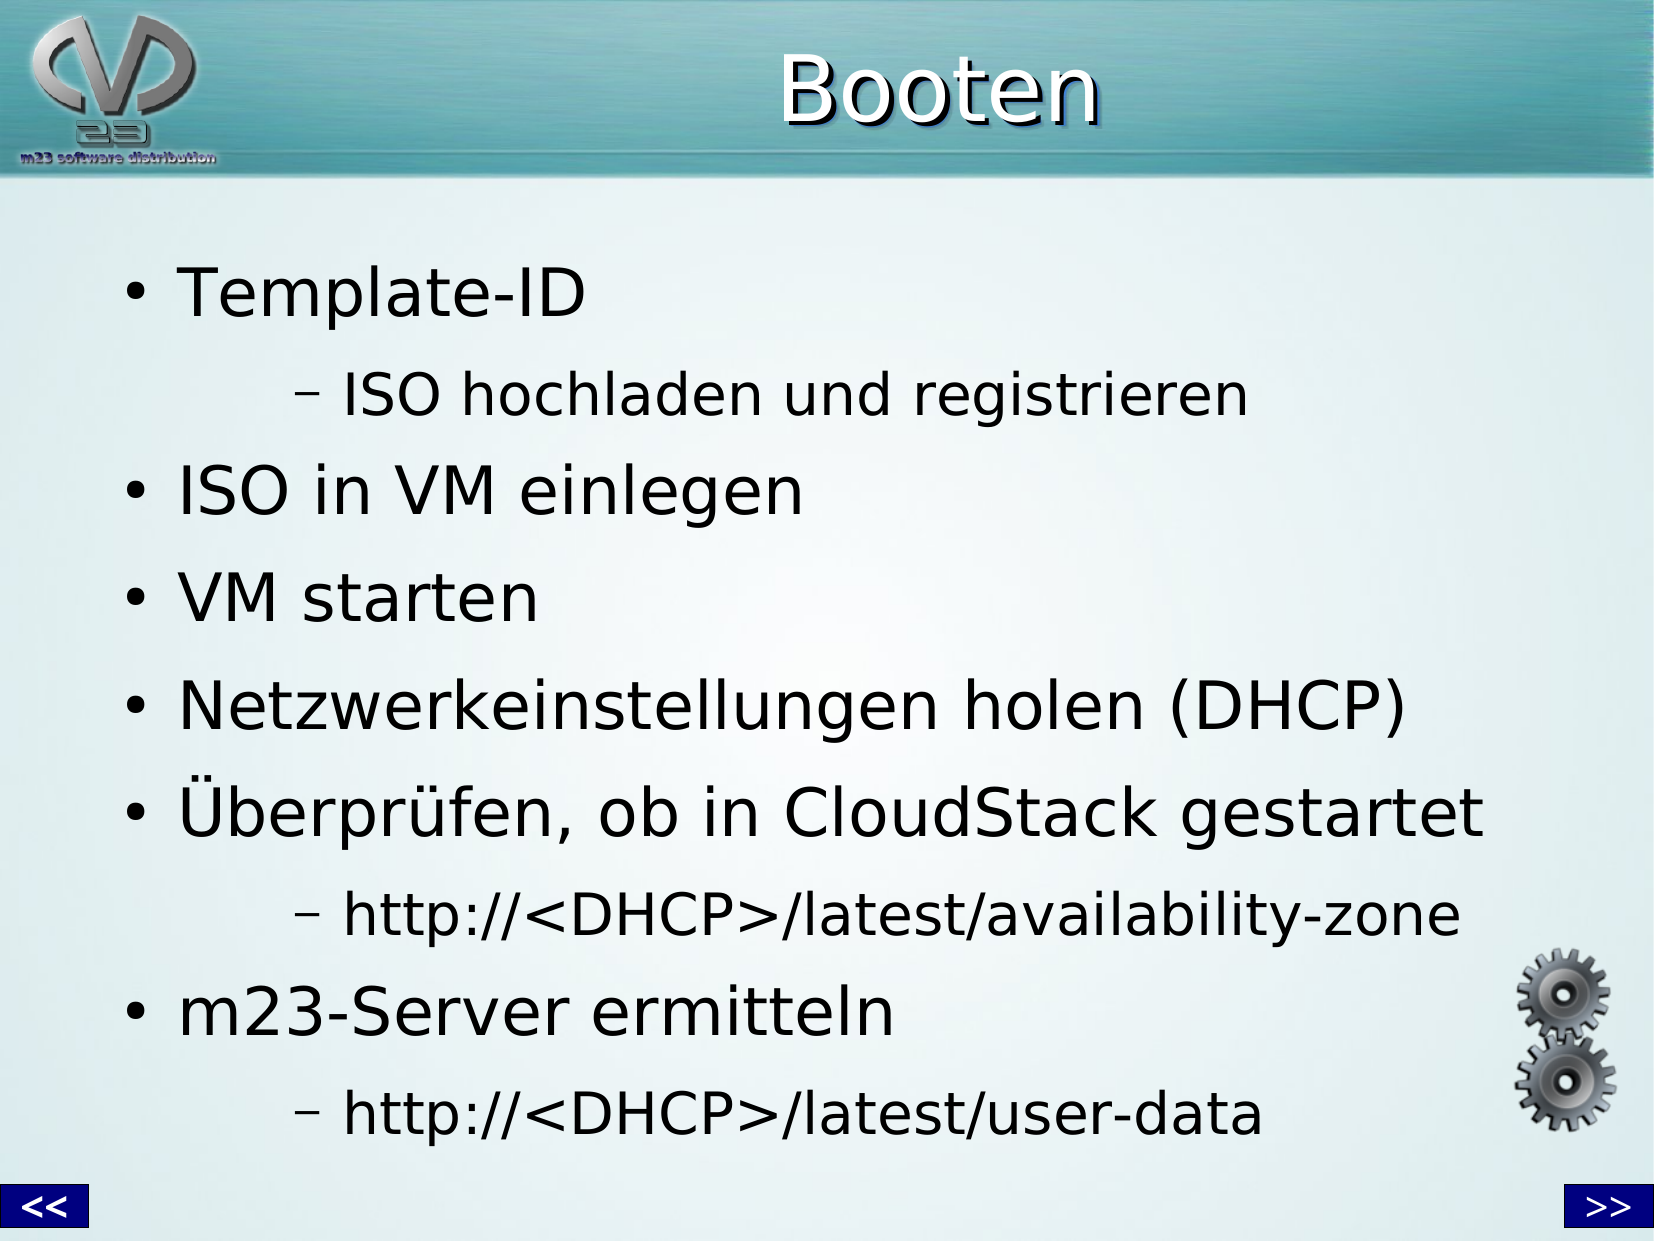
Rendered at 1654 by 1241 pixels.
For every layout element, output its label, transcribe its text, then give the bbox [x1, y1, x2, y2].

title Booten [224, 2, 1654, 178]
picture [0, 0, 1654, 1241]
list Template-ID ISO hochladen und registrieren ISO in VM einlegen VM starten Netzwerkeinstellungen holen (DHCP) Überprüfen, ob in CloudStack gestartet http://<DHCP>/latest/availability-zone m23-Server ermitteln http://<DHCP>/latest/user-data [106, 253, 1571, 1149]
